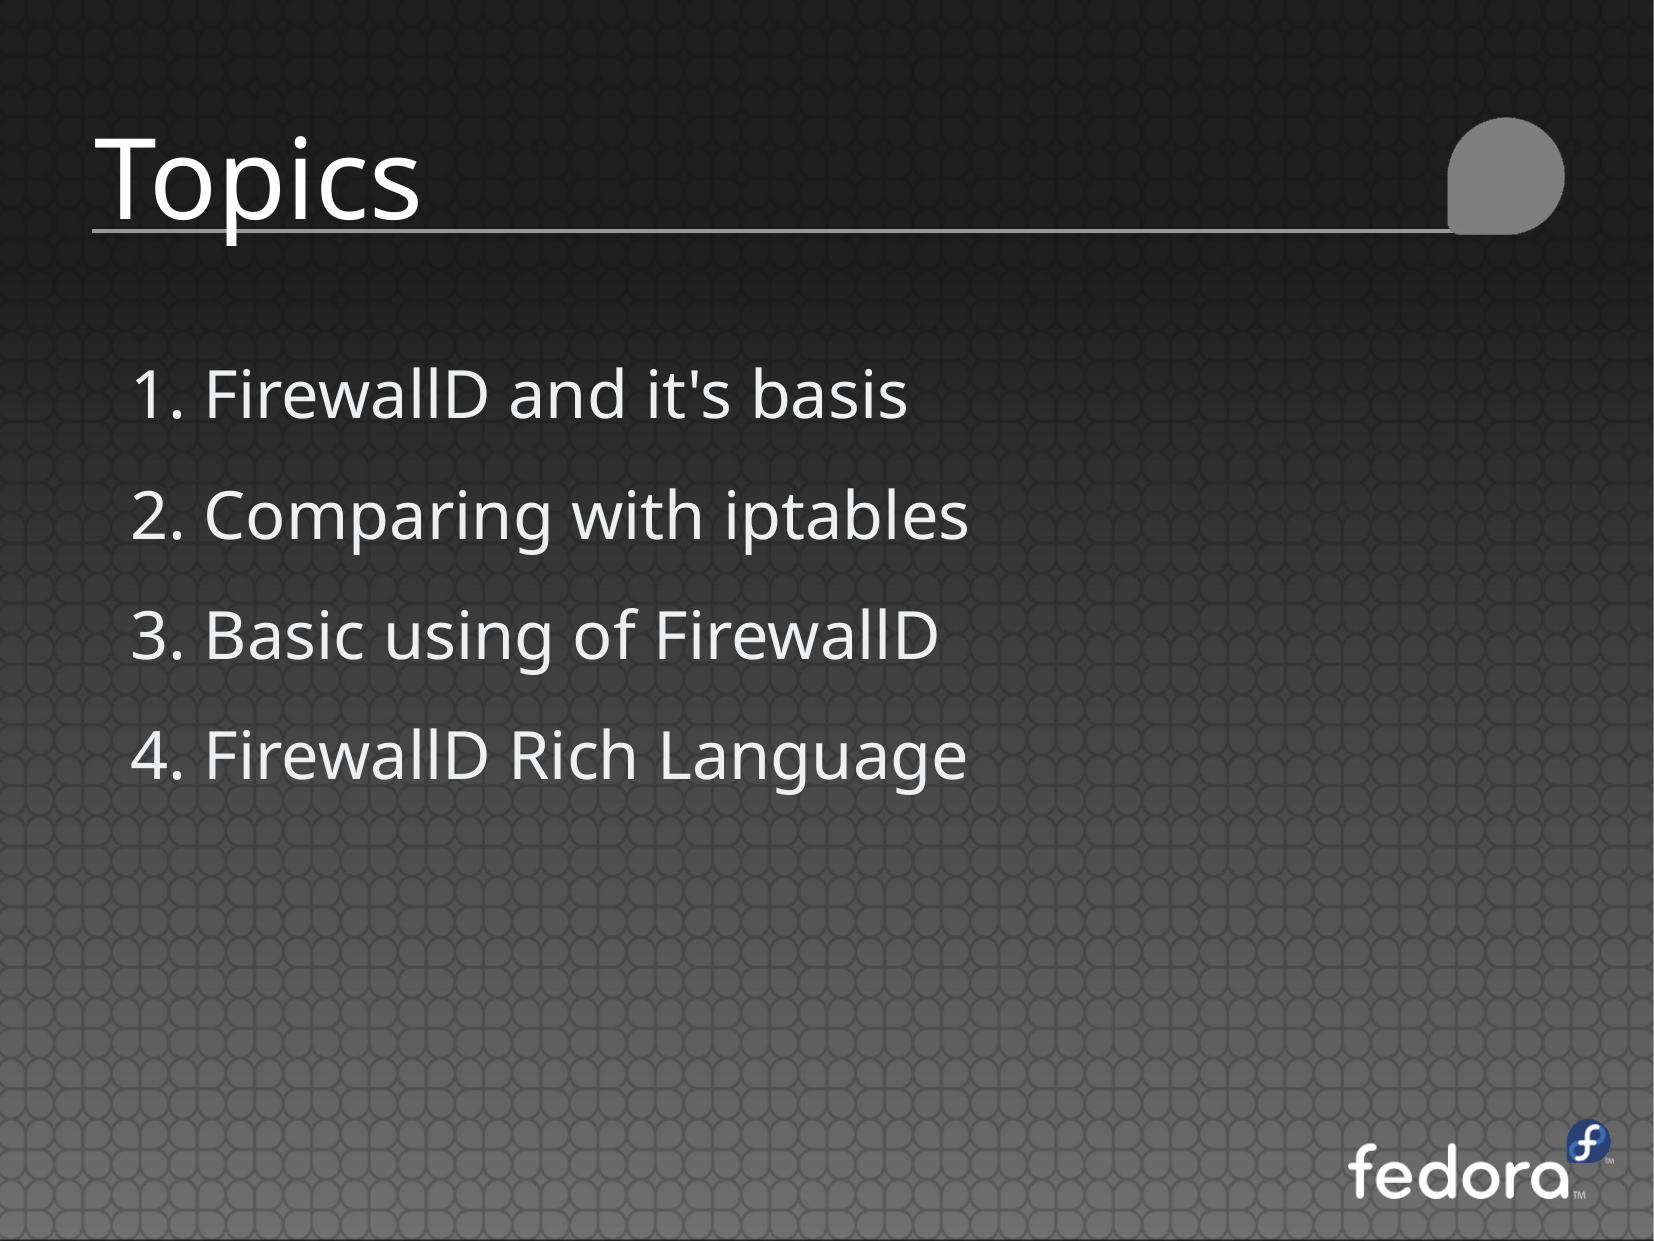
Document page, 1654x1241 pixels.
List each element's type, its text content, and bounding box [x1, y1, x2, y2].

title Topics [94, 100, 1426, 251]
picture [0, 0, 1654, 1241]
list FirewallD and it's basis Comparing with iptables Basic using of FirewallD FirewallD Rich Language [112, 227, 1501, 1163]
